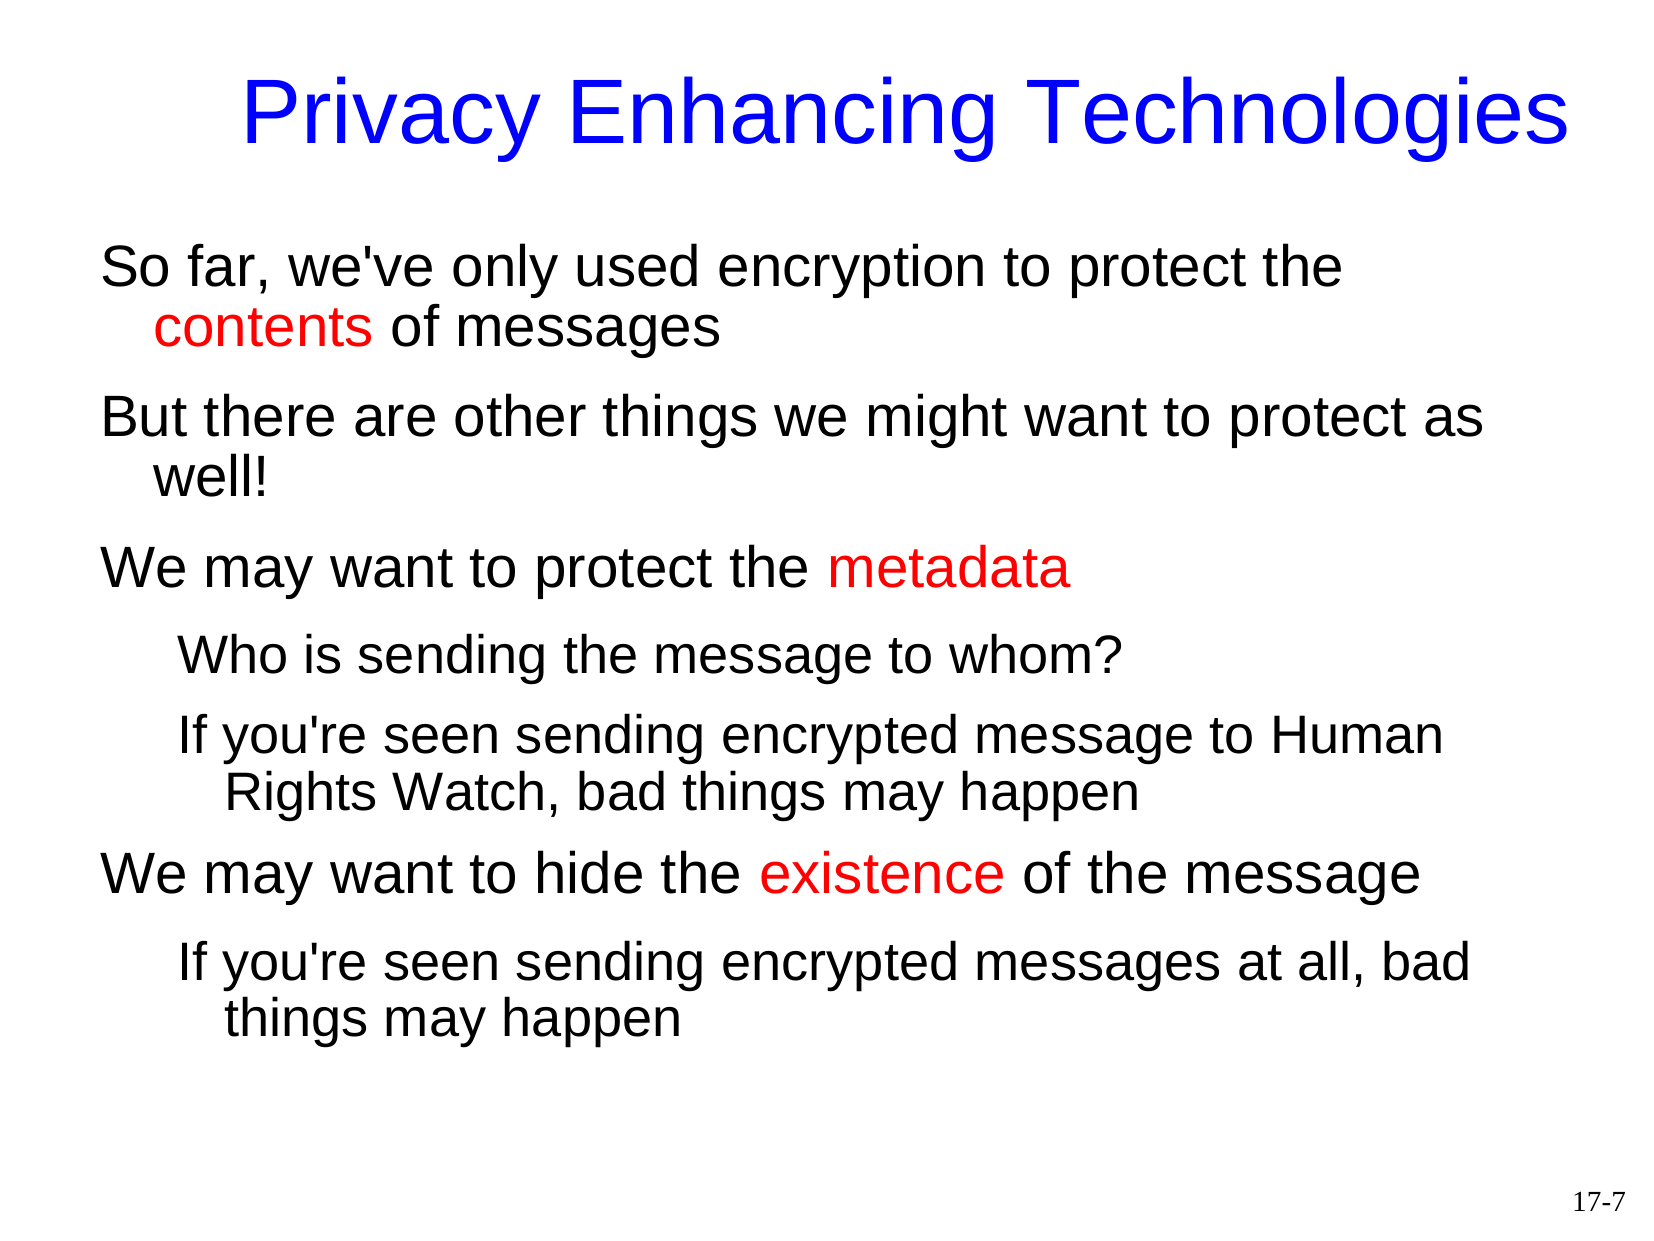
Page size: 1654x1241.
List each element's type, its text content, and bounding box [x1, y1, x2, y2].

title Privacy Enhancing Technologies [84, 18, 1573, 211]
list So far, we've only used encryption to protect the contents of messages But there are other things we might want to protect as well! We may want to protect the metadata Who is sending the message to whom? If you're seen sending encrypted message to Human Rights Watch, bad things may happen We may want to hide the existence of the message If you're seen sending encrypted messages at all, bad things may happen [82, 237, 1571, 1156]
